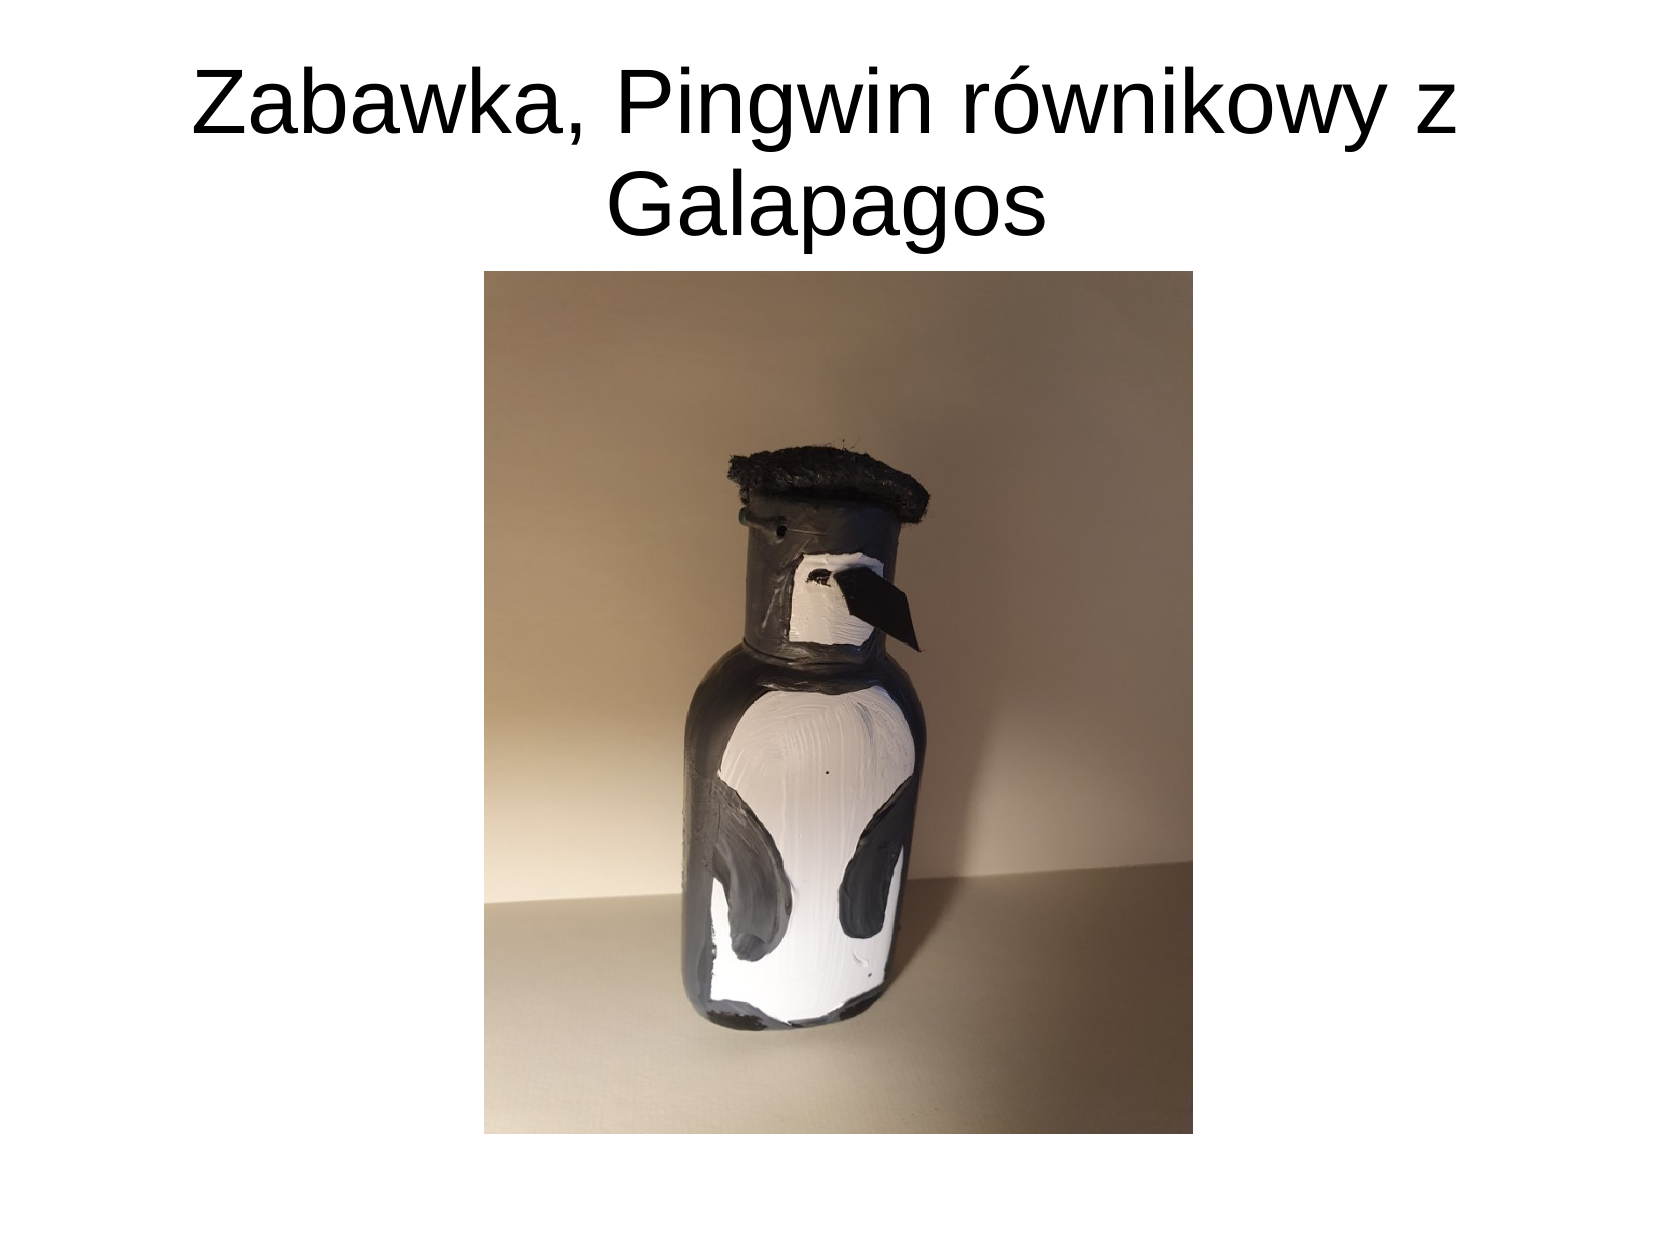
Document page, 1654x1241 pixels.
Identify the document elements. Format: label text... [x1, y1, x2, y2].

picture [484, 271, 1193, 1134]
title Zabawka, Pingwin równikowy z Galapagos [82, 49, 1571, 257]
